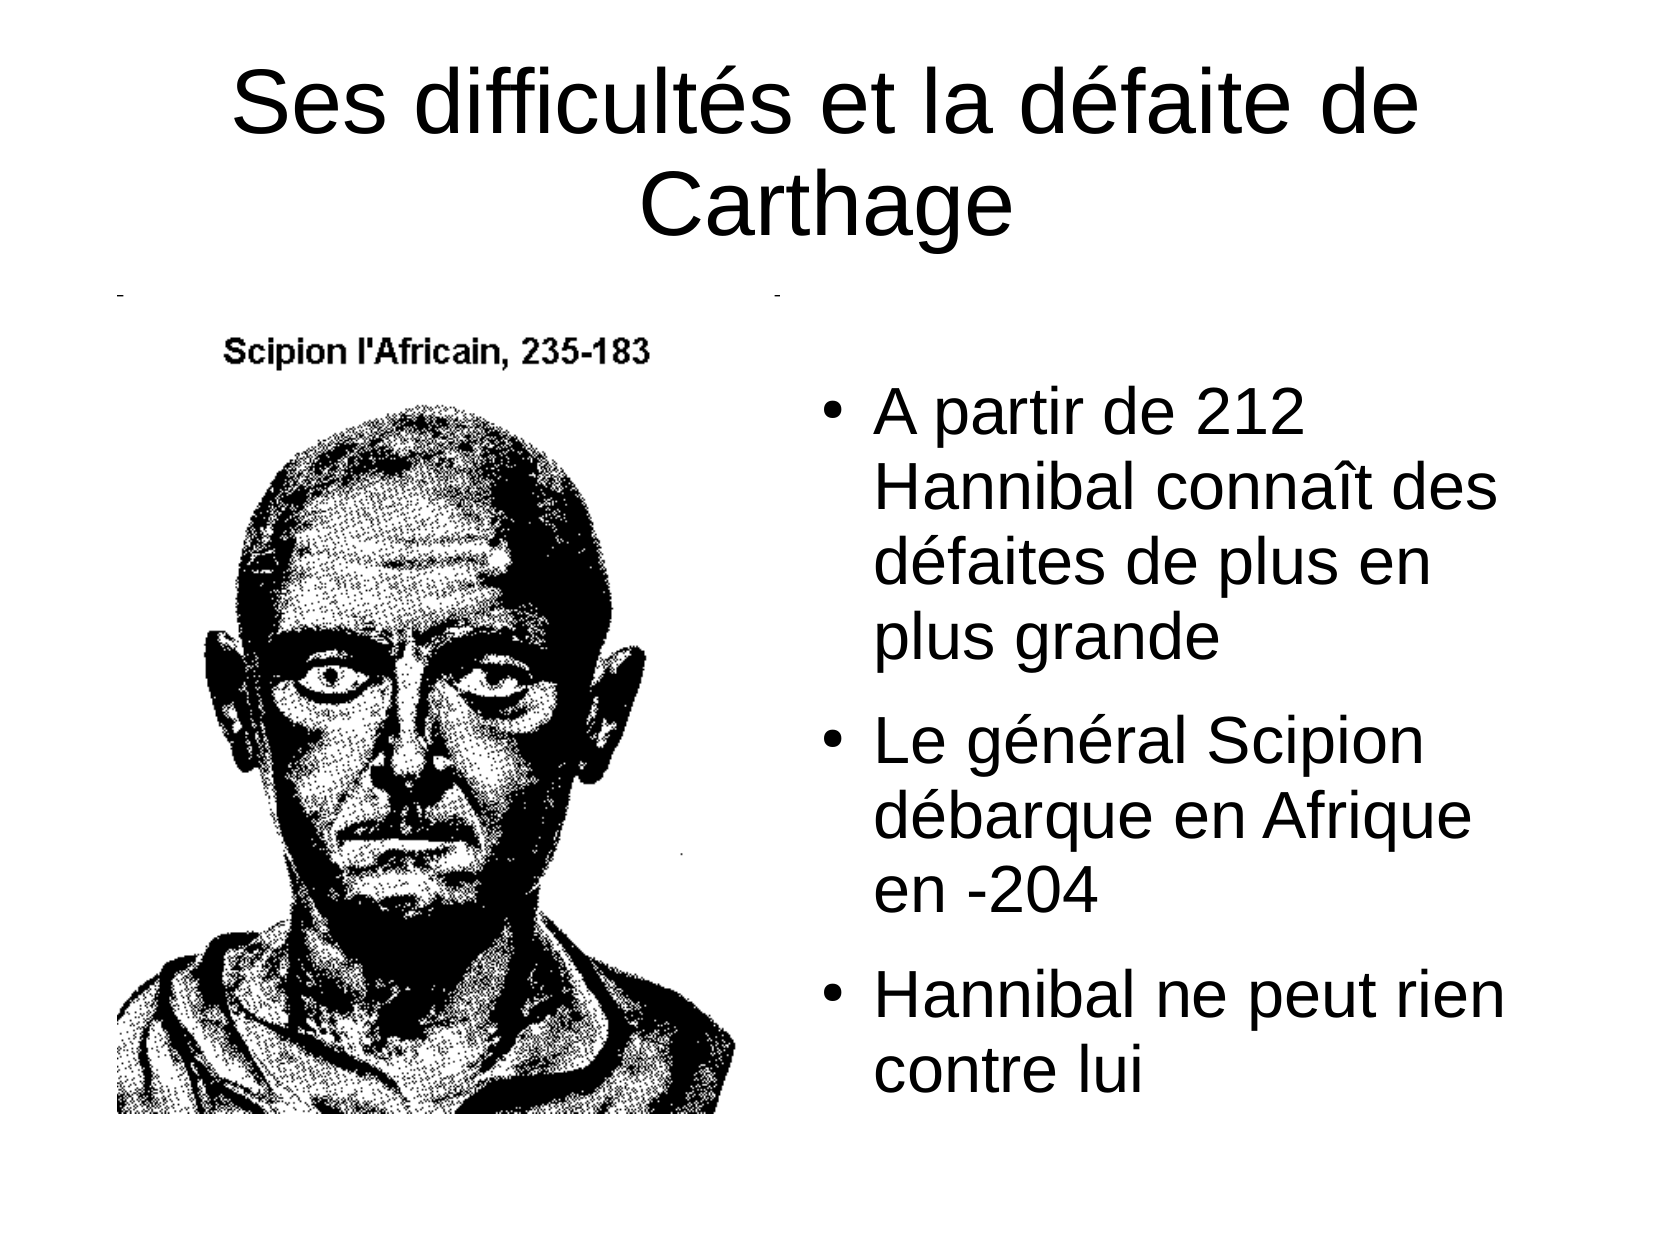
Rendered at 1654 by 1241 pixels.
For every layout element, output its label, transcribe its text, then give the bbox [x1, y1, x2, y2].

picture [117, 295, 780, 1114]
title Ses difficultés et la défaite de Carthage [82, 49, 1571, 257]
list A partir de 212 Hannibal connaît des défaites de plus en plus grande Le général Scipion débarque en Afrique en -204 Hannibal ne peut rien contre lui [803, 374, 1530, 1193]
